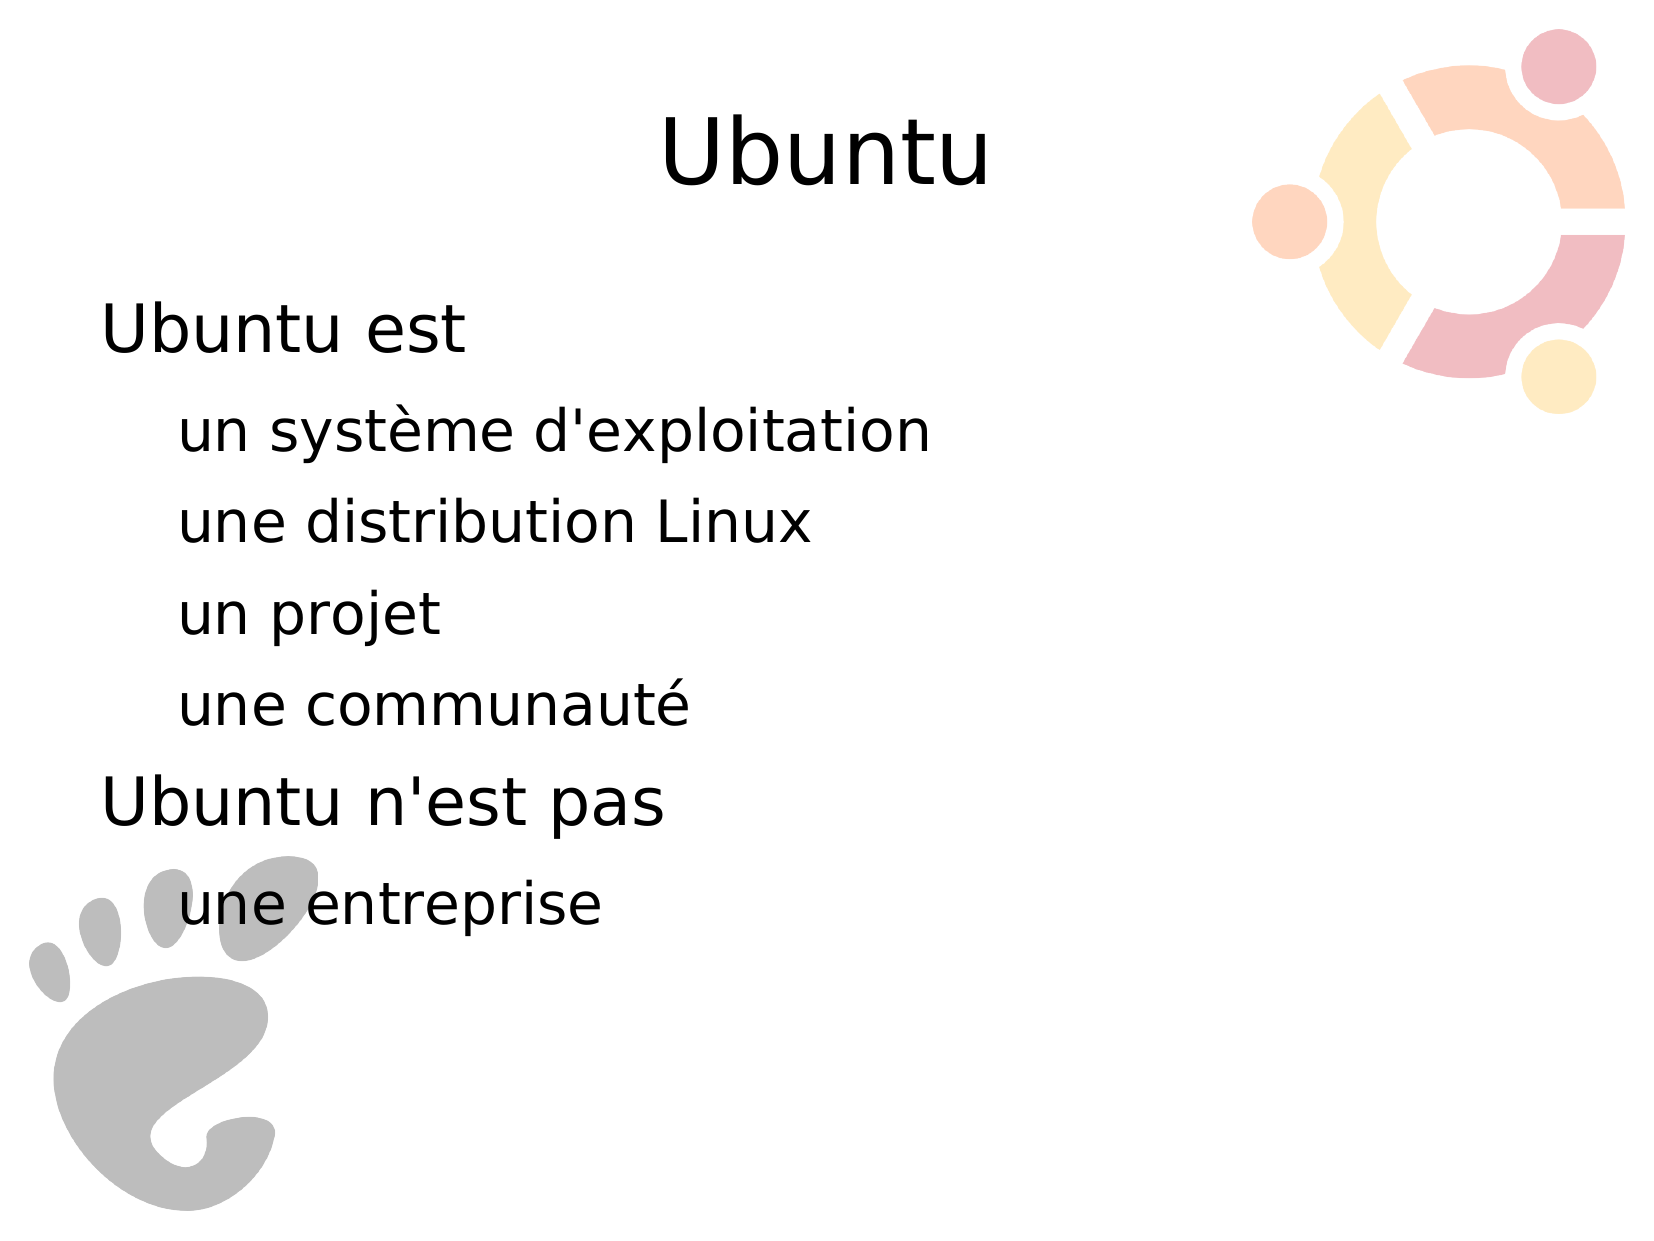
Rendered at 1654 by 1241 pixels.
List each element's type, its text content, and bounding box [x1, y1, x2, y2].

title Ubuntu [82, 49, 1571, 257]
list Ubuntu est un système d'exploitation une distribution Linux un projet une communauté Ubuntu n'est pas une entreprise [82, 290, 1571, 1109]
